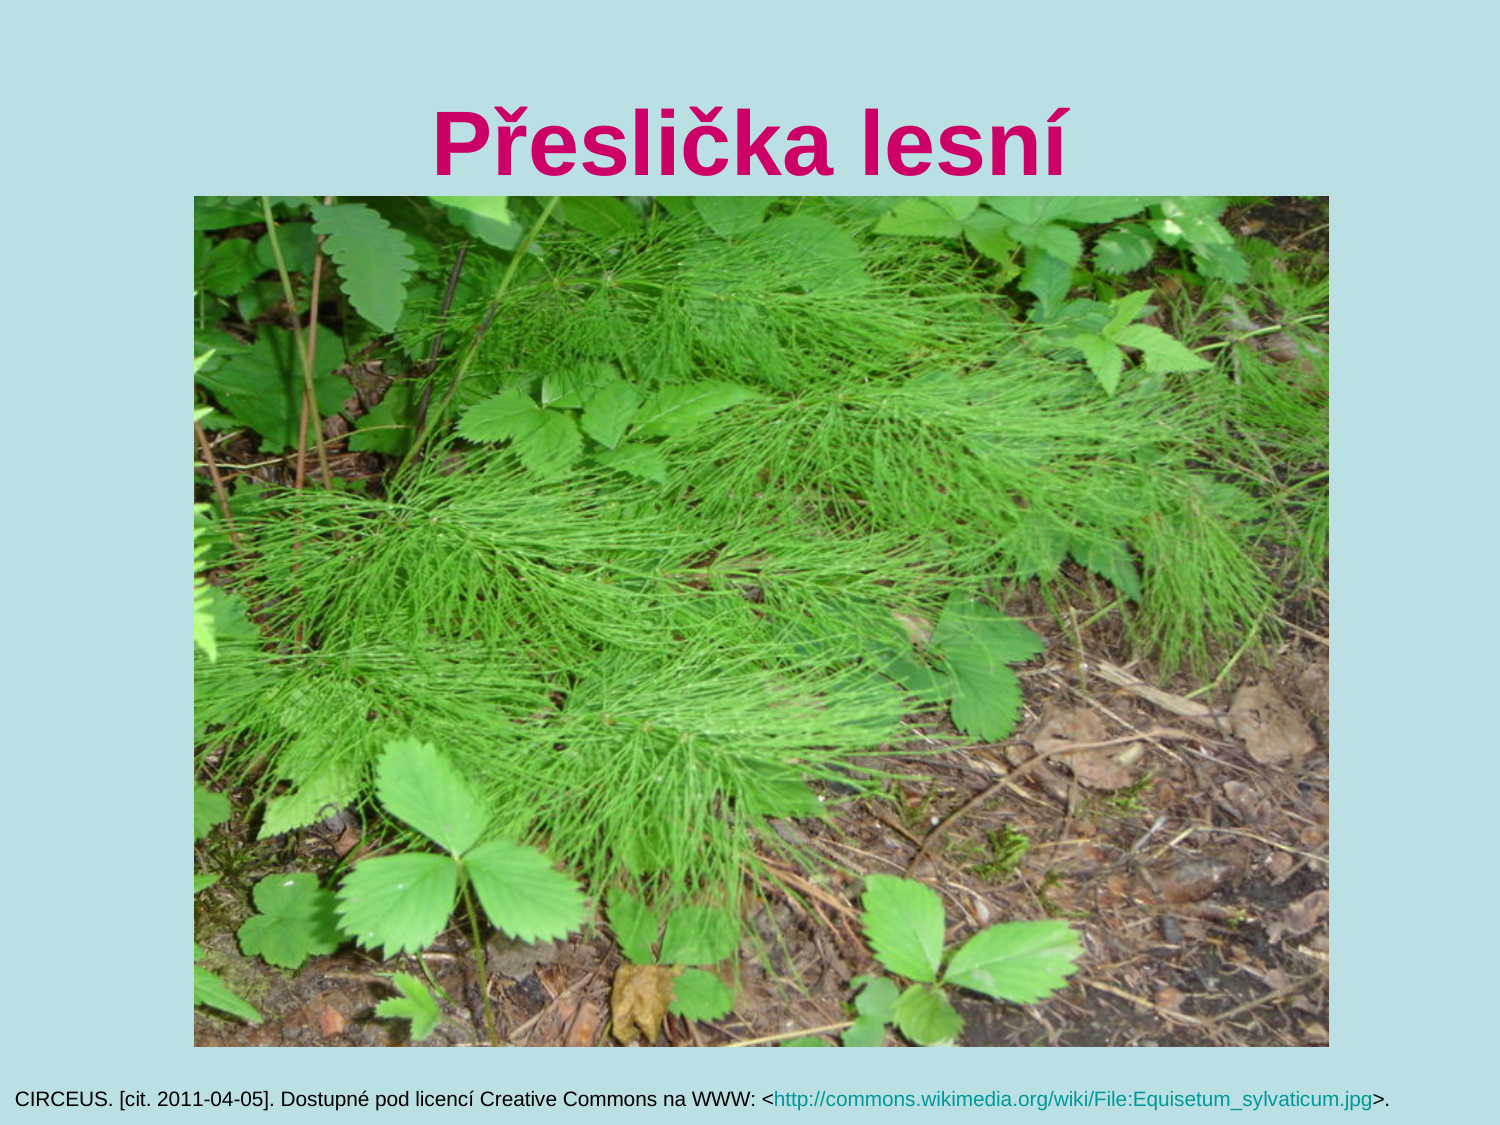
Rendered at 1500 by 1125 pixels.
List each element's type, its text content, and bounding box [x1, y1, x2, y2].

title Přeslička lesní [75, 45, 1426, 233]
text_box CIRCEUS. [cit. 2011-04-05]. Dostupné pod licencí Creative Commons na WWW: <http://commons.wikimedia.org/wiki/File:Equisetum_sylvaticum.jpg>. [0, 1077, 1500, 1119]
picture [194, 196, 1329, 1047]
